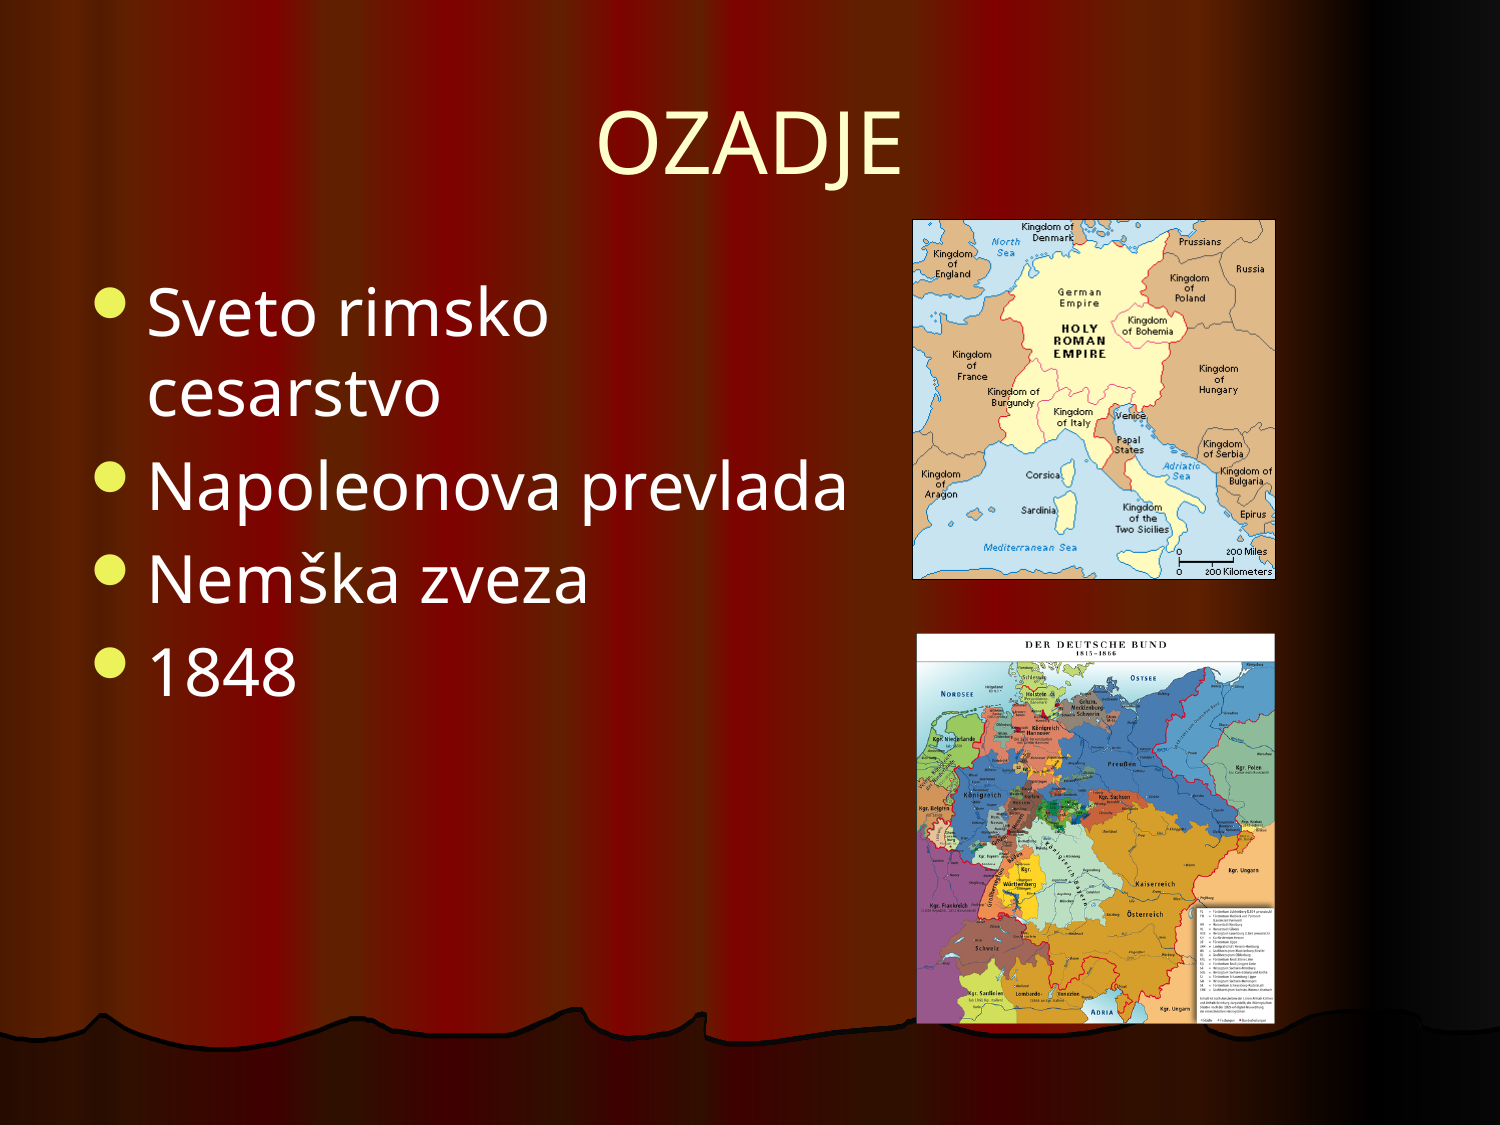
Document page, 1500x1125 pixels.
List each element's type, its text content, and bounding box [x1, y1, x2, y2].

picture [912, 219, 1276, 580]
picture [916, 633, 1275, 1024]
title OZADJE [75, 45, 1425, 233]
list Sveto rimsko cesarstvo Napoleonova prevlada Nemška zveza 1848 [75, 262, 880, 1094]
